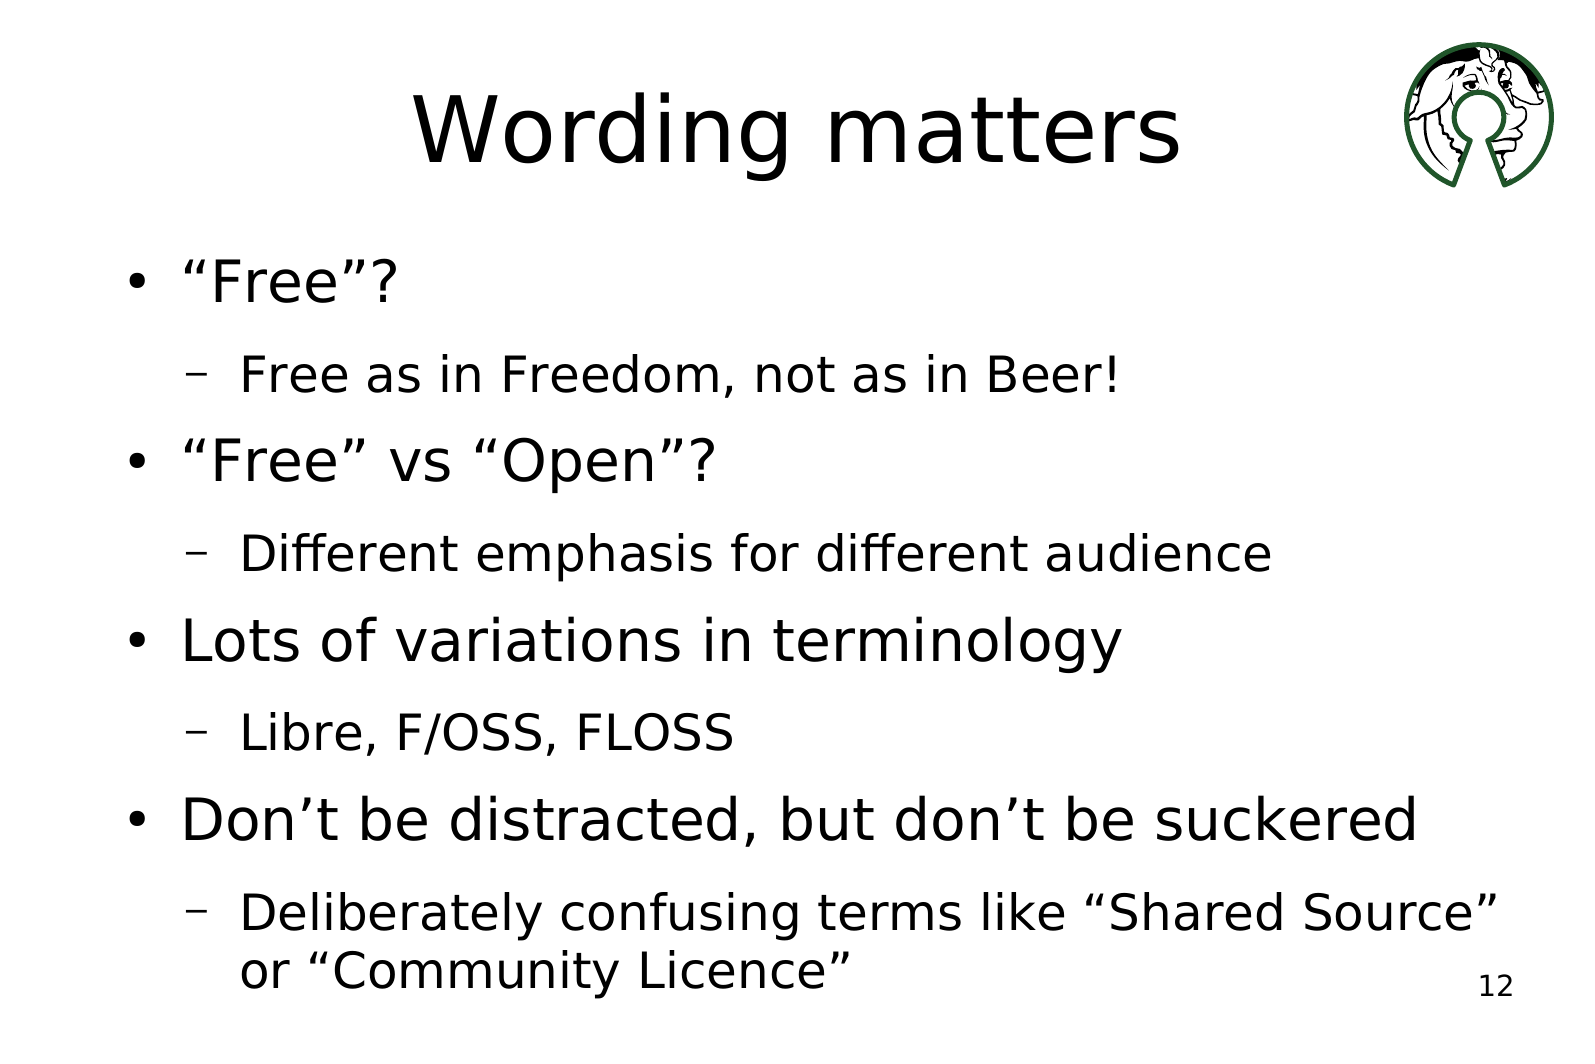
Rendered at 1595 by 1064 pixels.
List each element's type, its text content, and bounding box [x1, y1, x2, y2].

list “Free”? Free as in Freedom, not as in Beer! “Free” vs “Open”? Different emphasis for different audience Lots of variations in terminology Libre, F/OSS, FLOSS Don’t be distracted, but don’t be suckered Deliberately confusing terms like “Shared Source” or “Community Licence” [79, 248, 1515, 1000]
title Wording matters [79, 42, 1515, 220]
